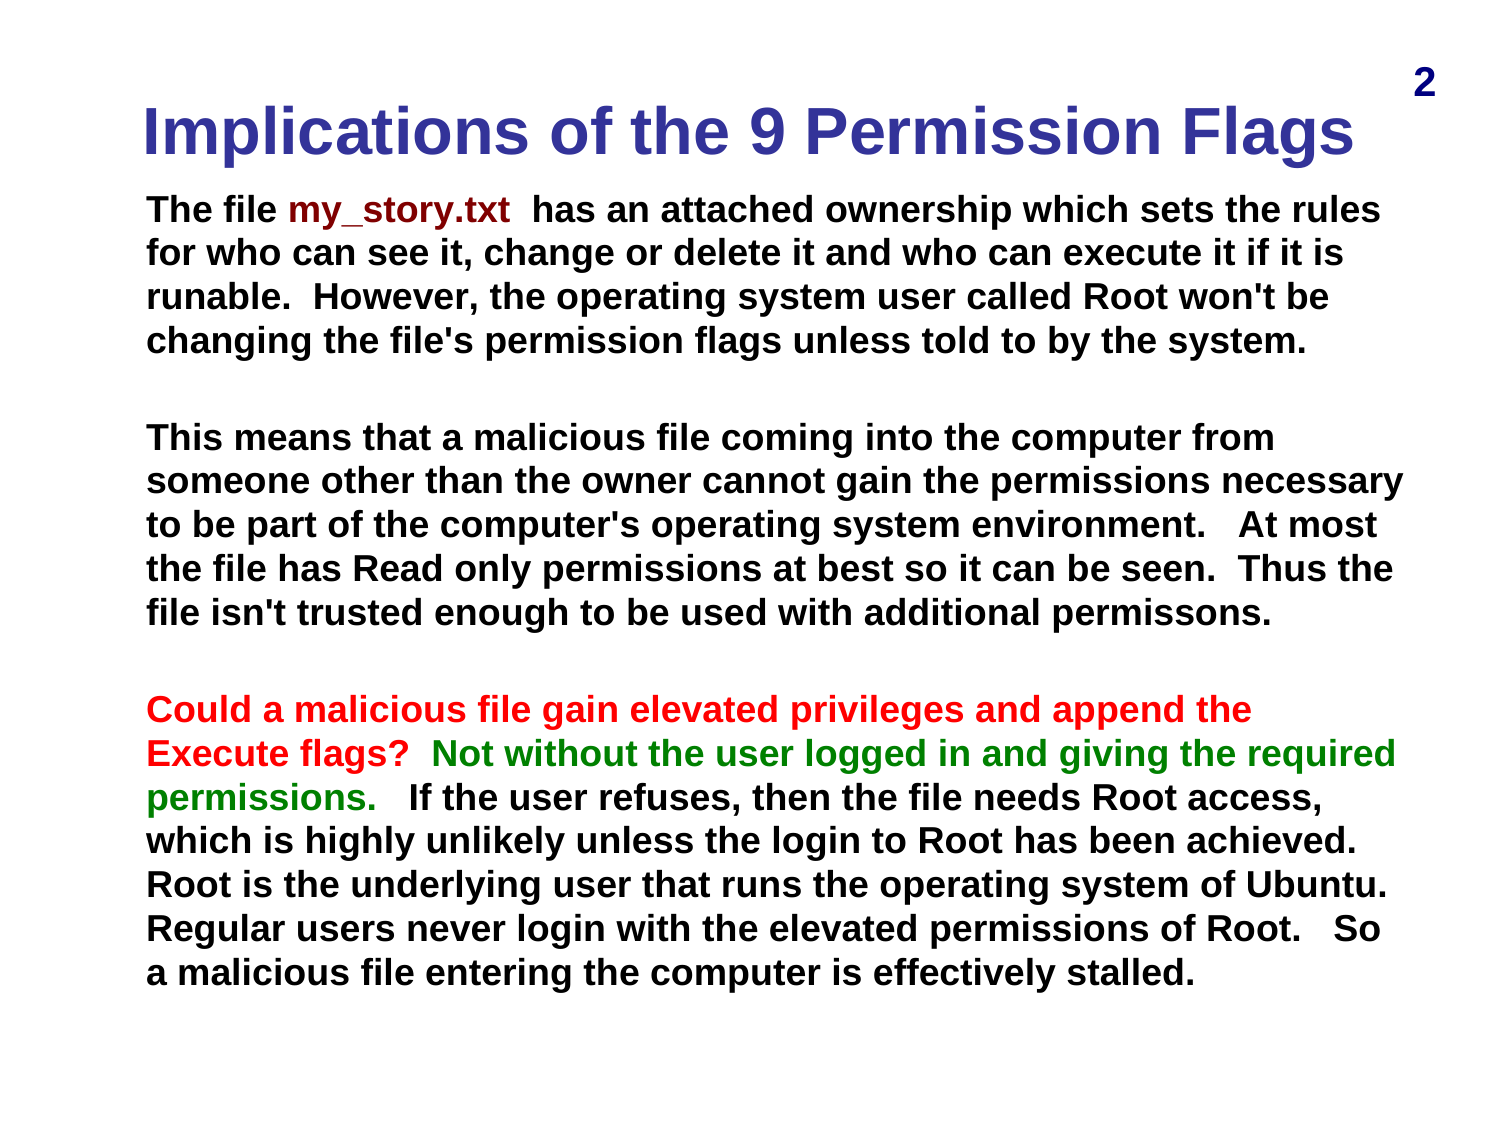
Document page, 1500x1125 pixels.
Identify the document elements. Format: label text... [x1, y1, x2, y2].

title Implications of the 9 Permission Flags [75, 75, 1426, 187]
list The file my_story.txt has an attached ownership which sets the rules for who can see it, change or delete it and who can execute it if it is runable. However, the operating system user called Root won't be changing the file's permission flags unless told to by the system. This means that a malicious file coming into the computer from someone other than the owner cannot gain the permissions necessary to be part of the computer's operating system environment. At most the file has Read only permissions at best so it can be seen. Thus the file isn't trusted enough to be used with additional permissons. Could a malicious file gain elevated privileges and append the Execute flags? Not without the user logged in and giving the required permissions. If the user refuses, then the file needs Root access, which is highly unlikely unless the login to Root has been achieved. Root is the underlying user that runs the operating system of Ubuntu. Regular users never login with the elevated permissions of Root. So a malicious file entering the computer is effectively stalled. [75, 187, 1426, 1022]
text_box 2 [1387, 47, 1463, 113]
